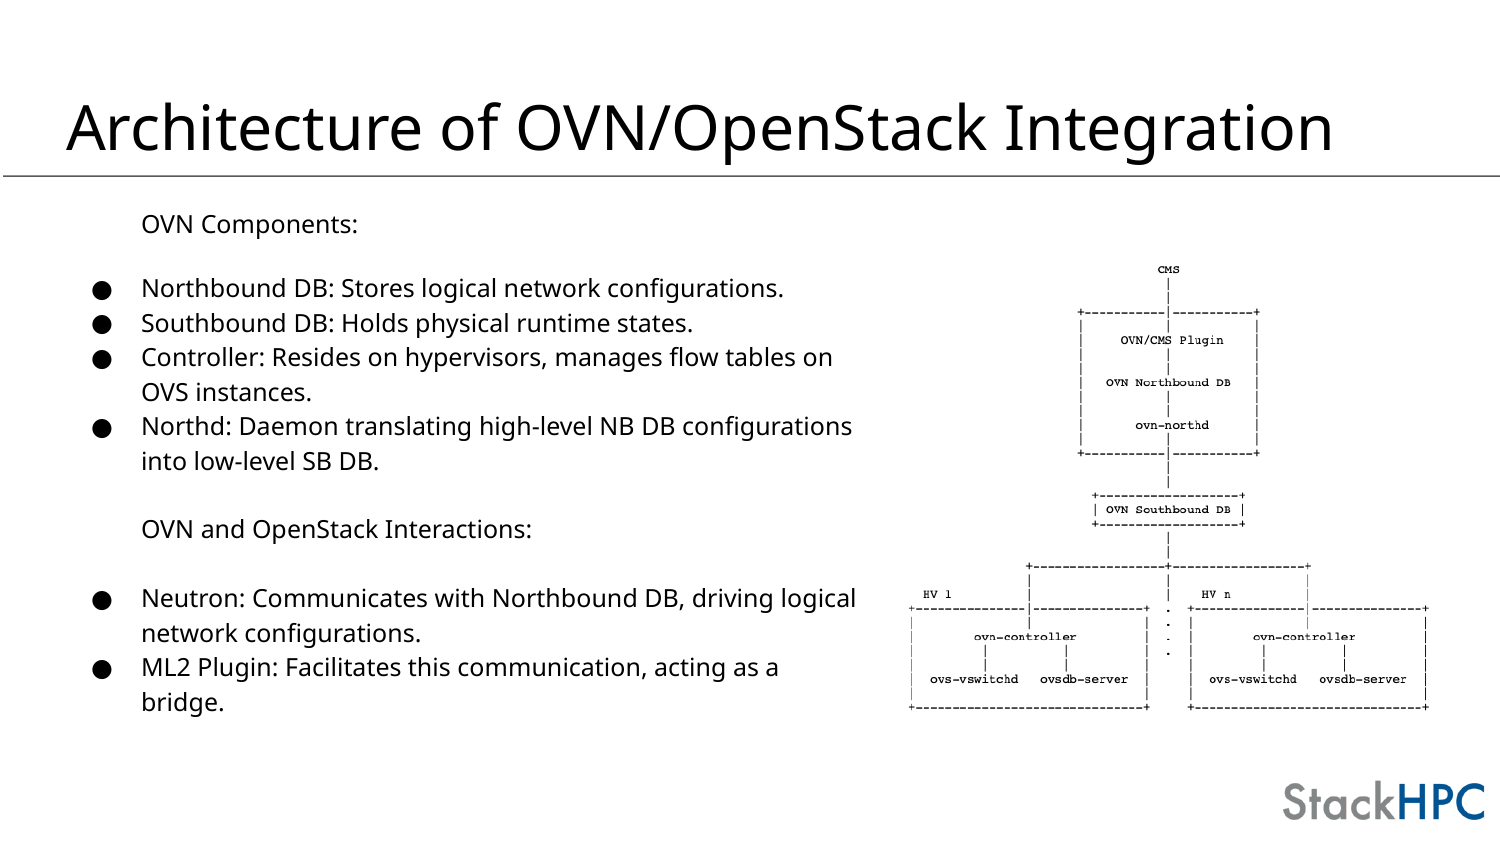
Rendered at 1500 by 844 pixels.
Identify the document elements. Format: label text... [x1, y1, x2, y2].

title Architecture of OVN/OpenStack Integration [51, 72, 1449, 167]
picture [1279, 769, 1488, 834]
list OVN Components: Northbound DB: Stores logical network configurations. Southbound DB: Holds physical runtime states. Controller: Resides on hypervisors, manages flow tables on OVS instances. Northd: Daemon translating high-level NB DB configurations into low-level SB DB. OVN and OpenStack Interactions: Neutron: Communicates with Northbound DB, driving logical network configurations. ML2 Plugin: Facilitates this communication, acting as a bridge. [51, 189, 881, 750]
picture [880, 252, 1450, 720]
